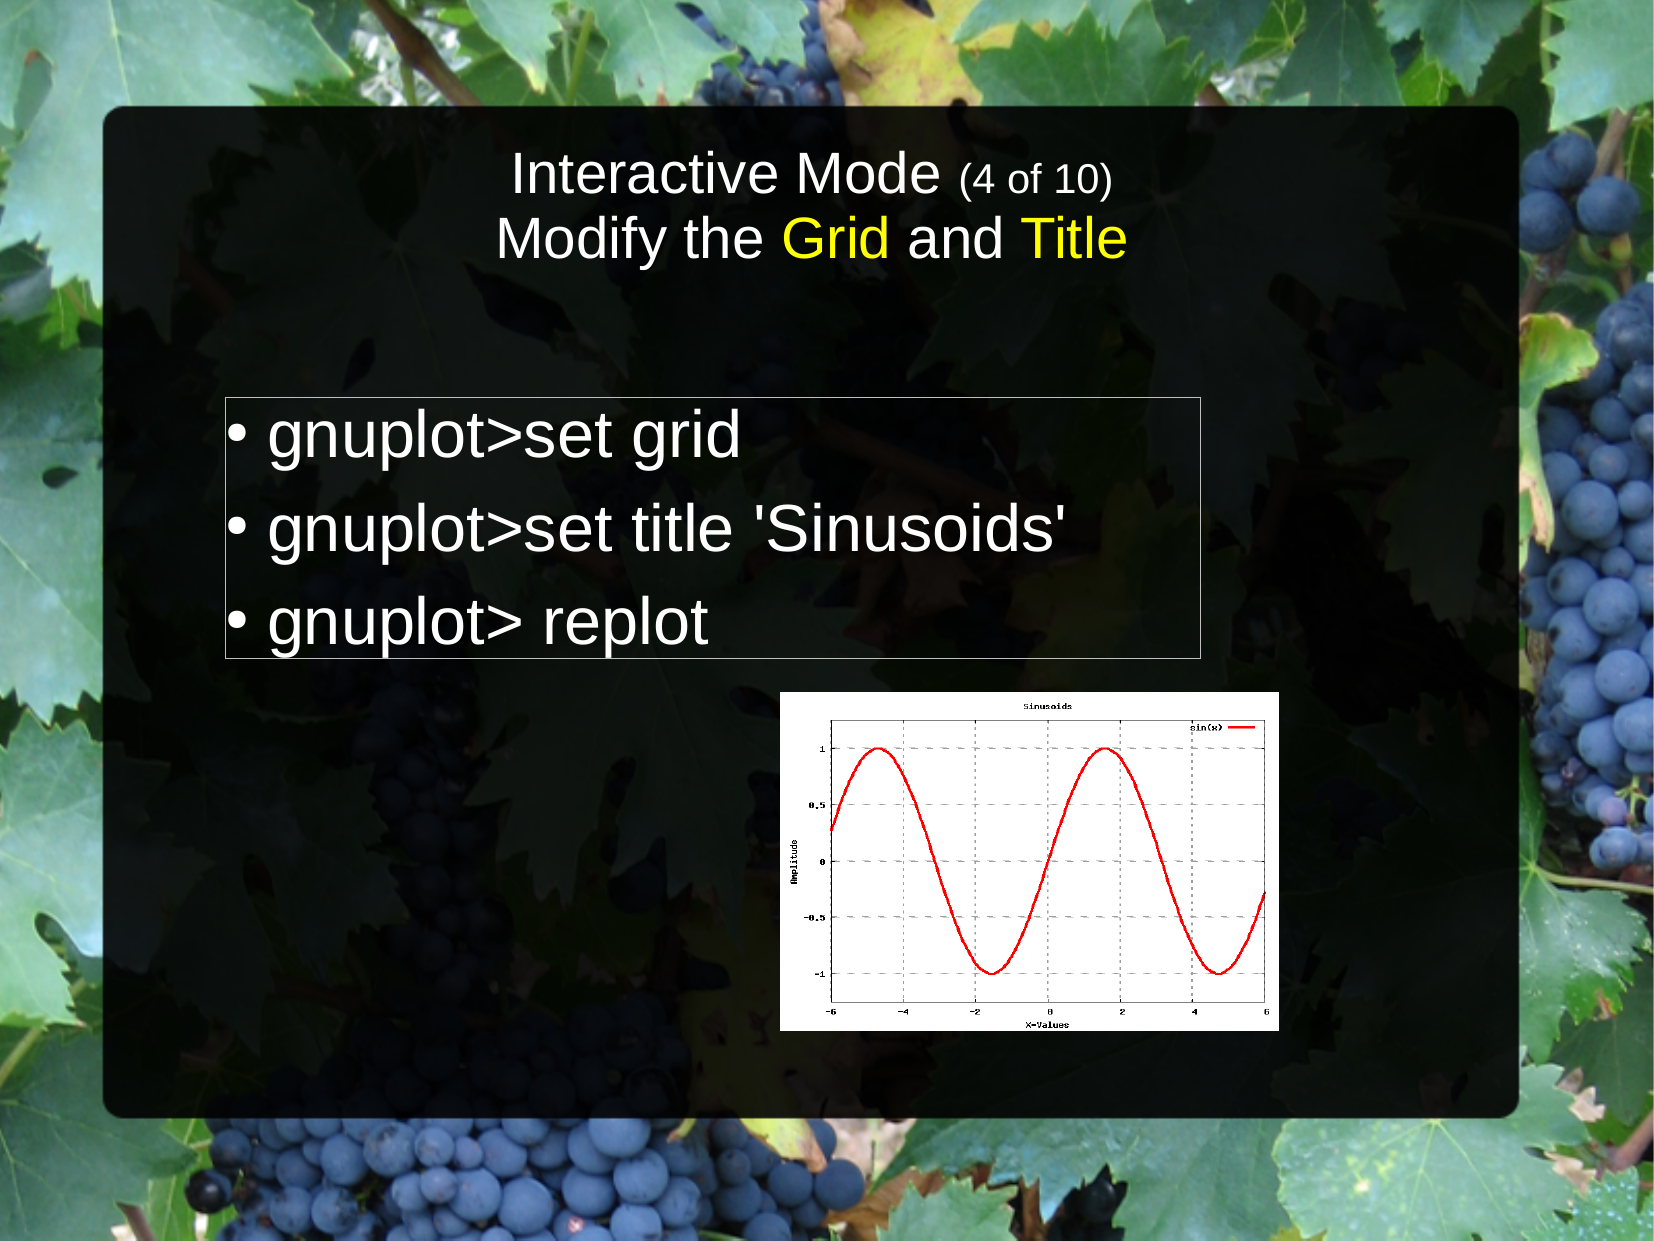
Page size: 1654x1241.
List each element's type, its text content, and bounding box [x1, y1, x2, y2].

title Interactive Mode (4 of 10) Modify the Grid and Title [118, 141, 1506, 272]
picture [0, 0, 1654, 1241]
subtitle gnuplot>set grid gnuplot>set title 'Sinusoids' gnuplot> replot [225, 397, 1201, 659]
